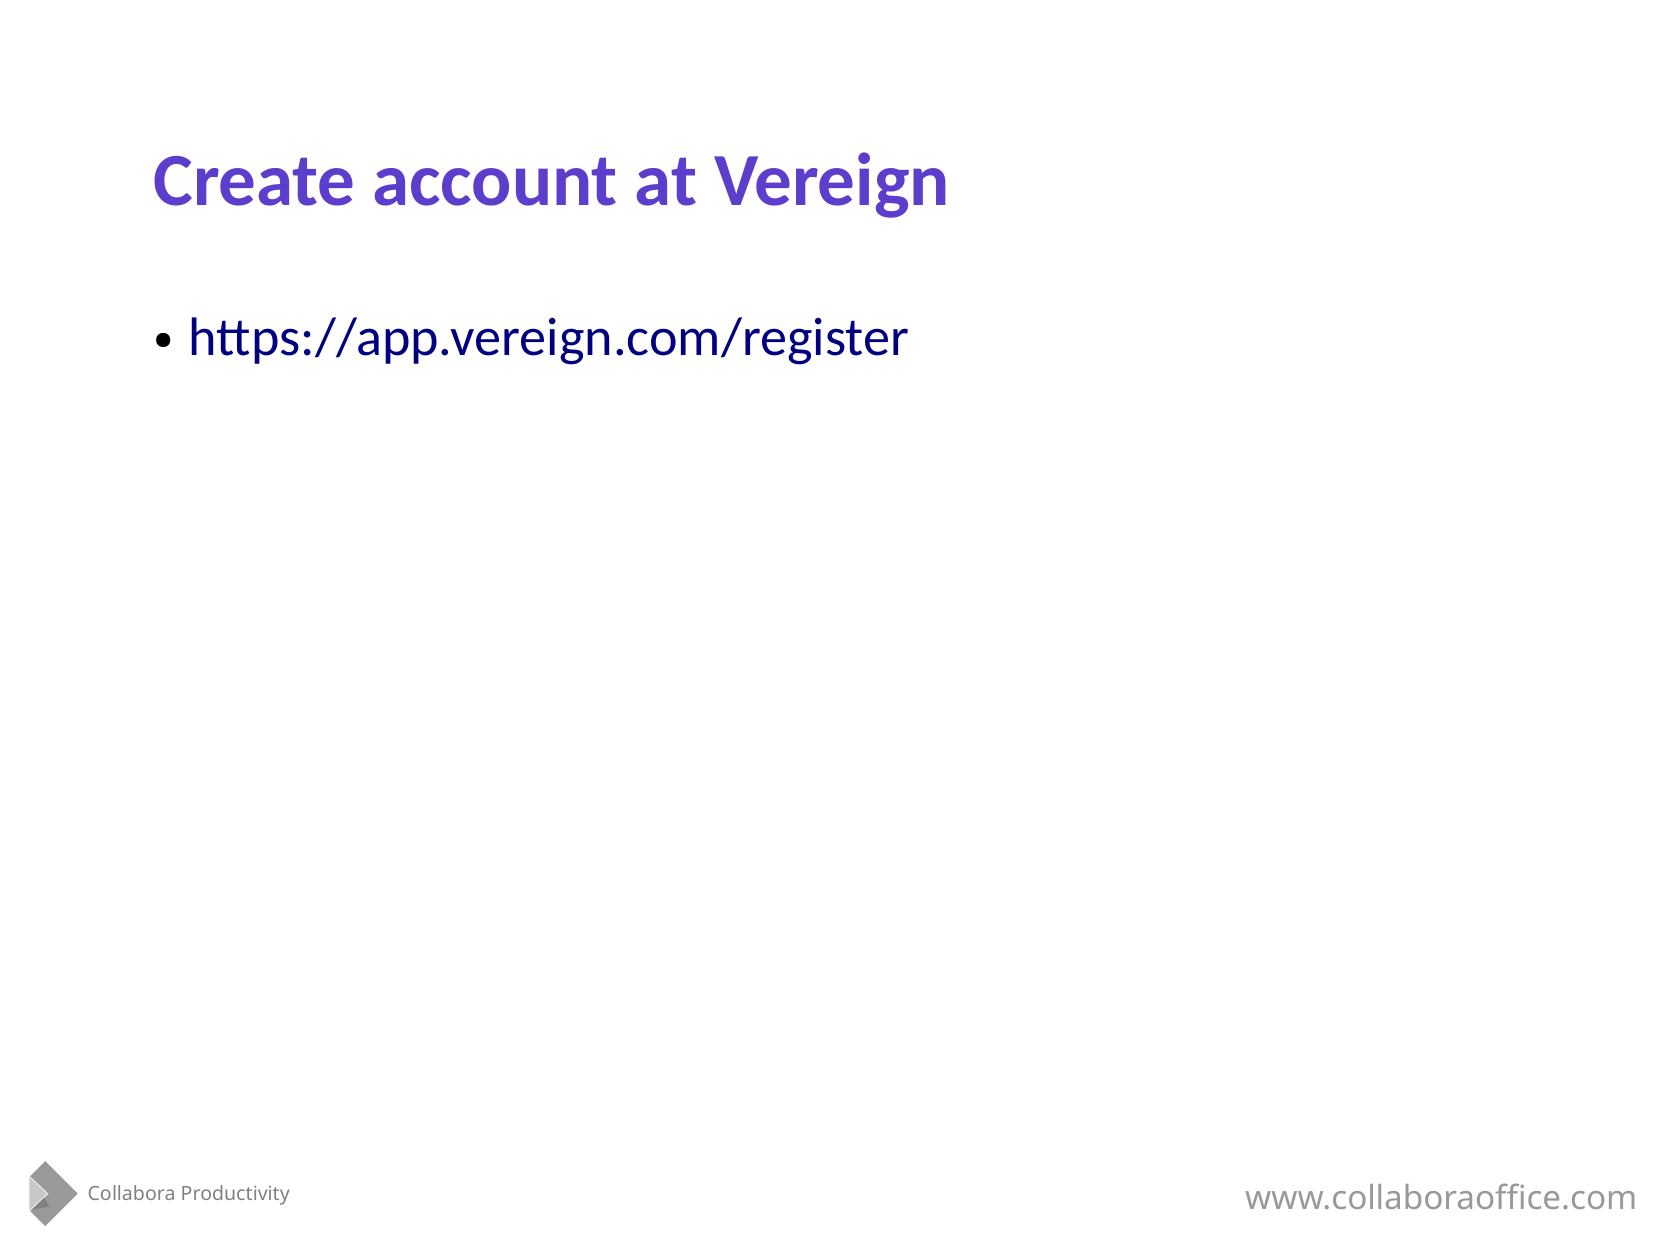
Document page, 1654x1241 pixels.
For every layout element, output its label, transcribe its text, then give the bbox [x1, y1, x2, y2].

title Create account at Vereign [153, 35, 1477, 225]
list https://app.vereign.com/register [153, 301, 1134, 1146]
